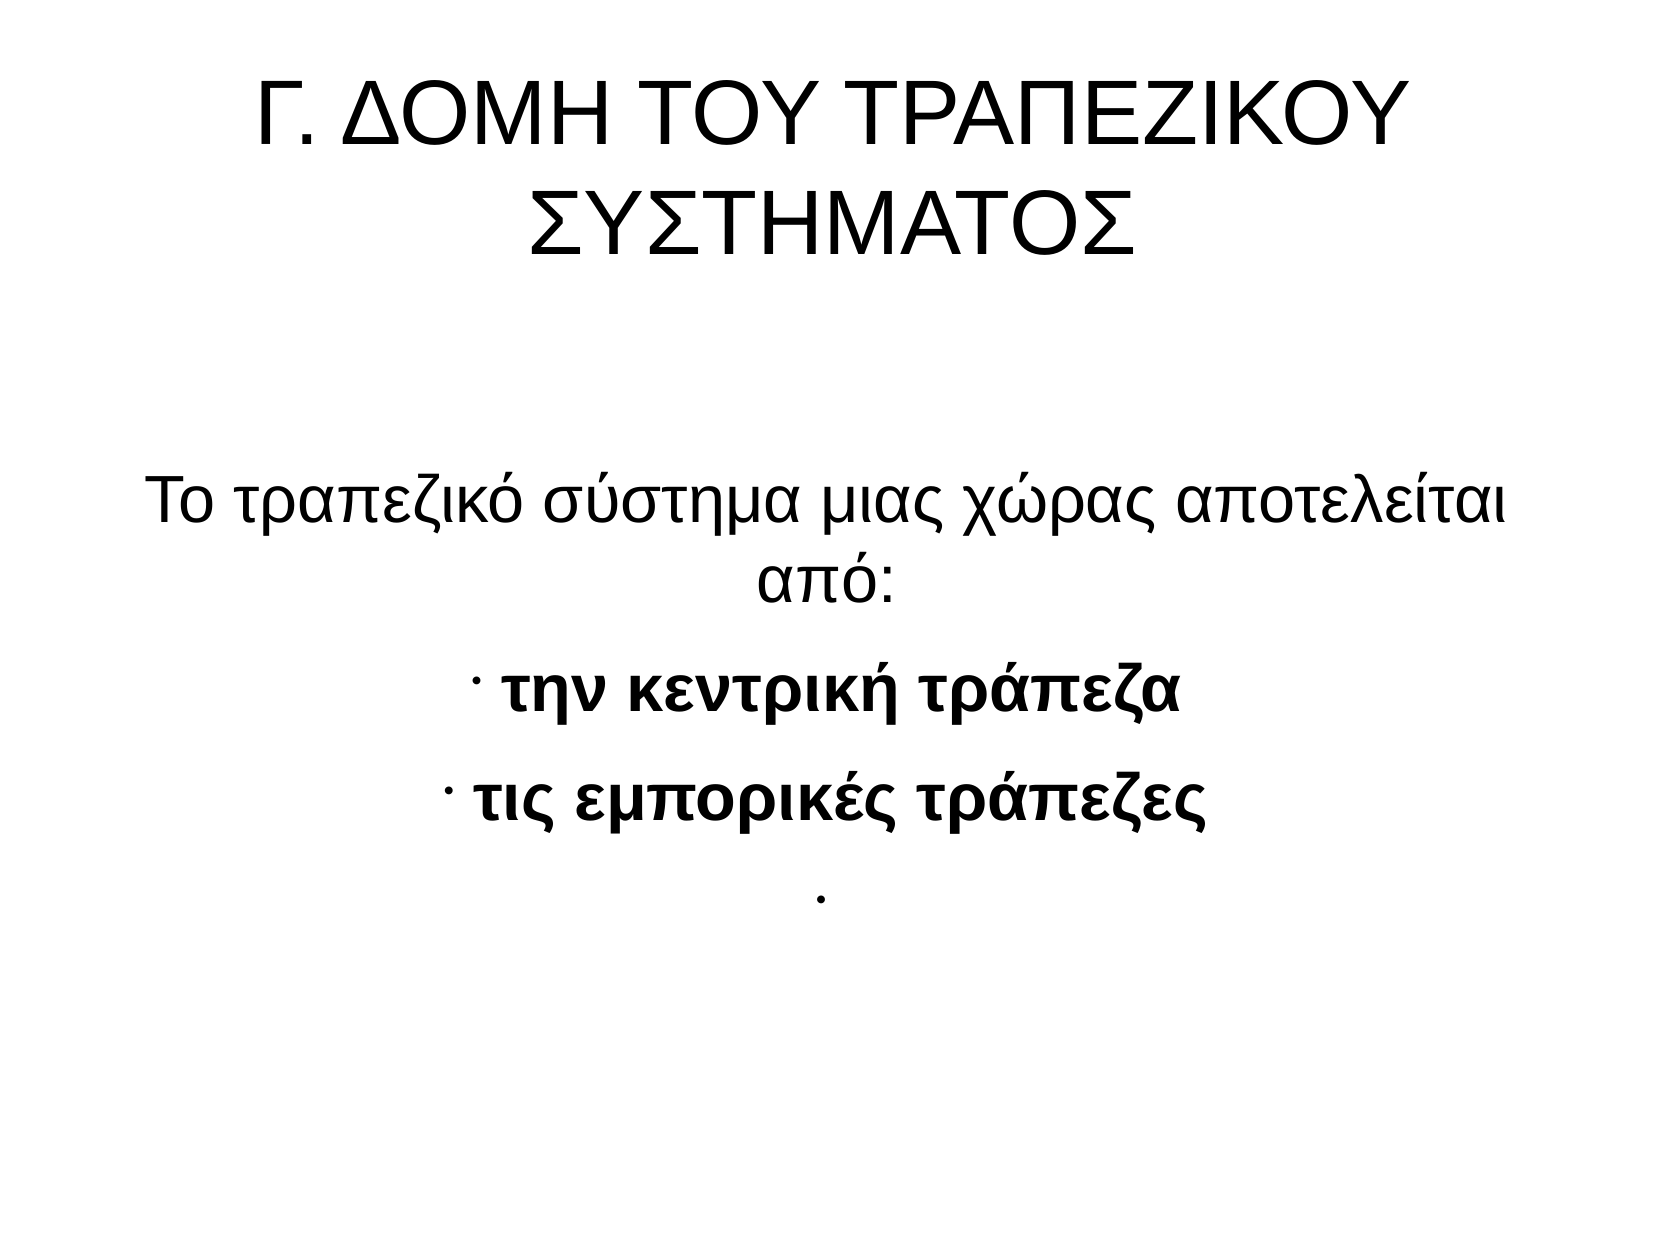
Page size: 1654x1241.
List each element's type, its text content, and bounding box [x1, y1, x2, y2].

title Γ. ΔΟΜΗ ΤΟΥ ΤΡΑΠΕΖΙΚΟΥ ΣΥΣΤΗΜΑΤΟΣ [88, 52, 1577, 258]
subtitle Το τραπεζικό σύστημα μιας χώρας αποτελείται από: την κεντρική τράπεζα τις εμπορικές τράπεζες [82, 297, 1571, 1102]
